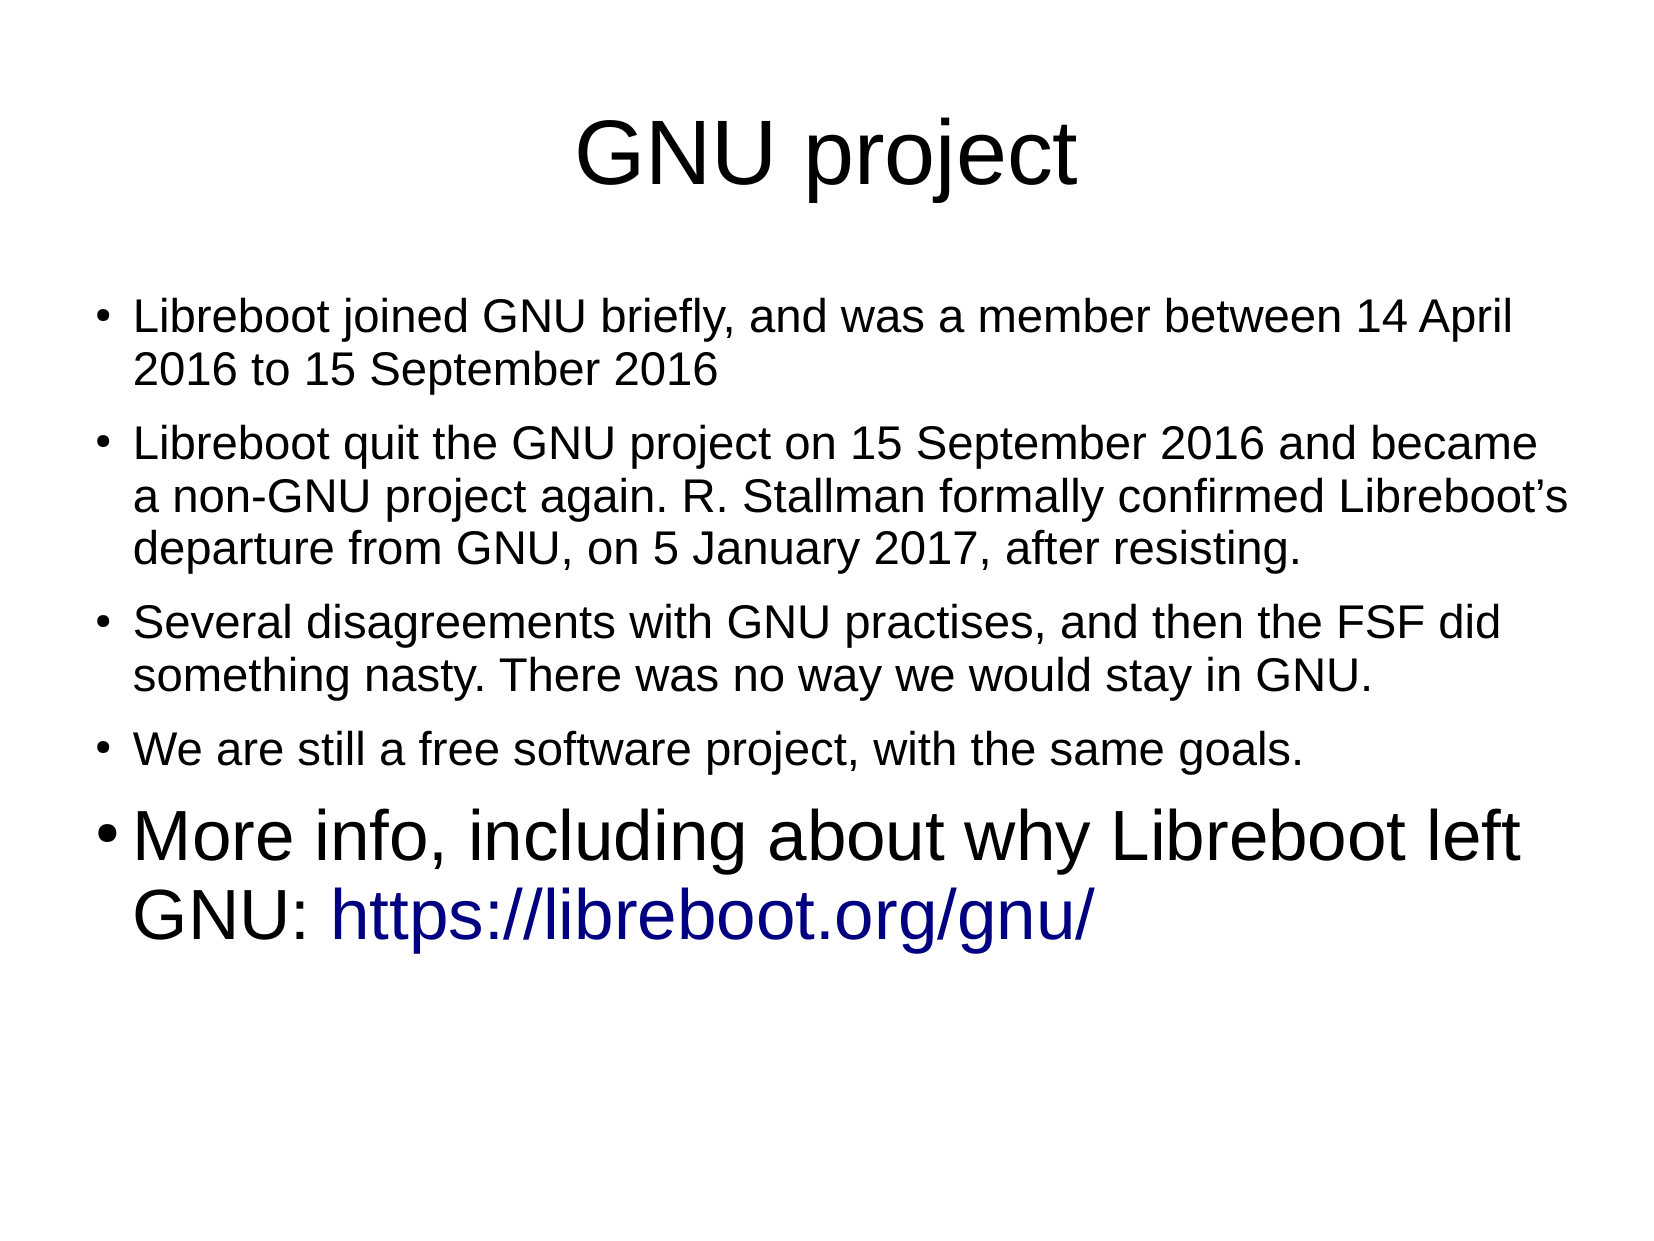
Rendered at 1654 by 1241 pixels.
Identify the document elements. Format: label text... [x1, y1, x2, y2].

title GNU project [82, 49, 1571, 257]
list Libreboot joined GNU briefly, and was a member between 14 April 2016 to 15 September 2016 Libreboot quit the GNU project on 15 September 2016 and became a non-GNU project again. R. Stallman formally confirmed Libreboot’s departure from GNU, on 5 January 2017, after resisting. Several disagreements with GNU practises, and then the FSF did something nasty. There was no way we would stay in GNU. We are still a free software project, with the same goals. More info, including about why Libreboot left GNU: https://libreboot.org/gnu/ [82, 290, 1571, 1010]
